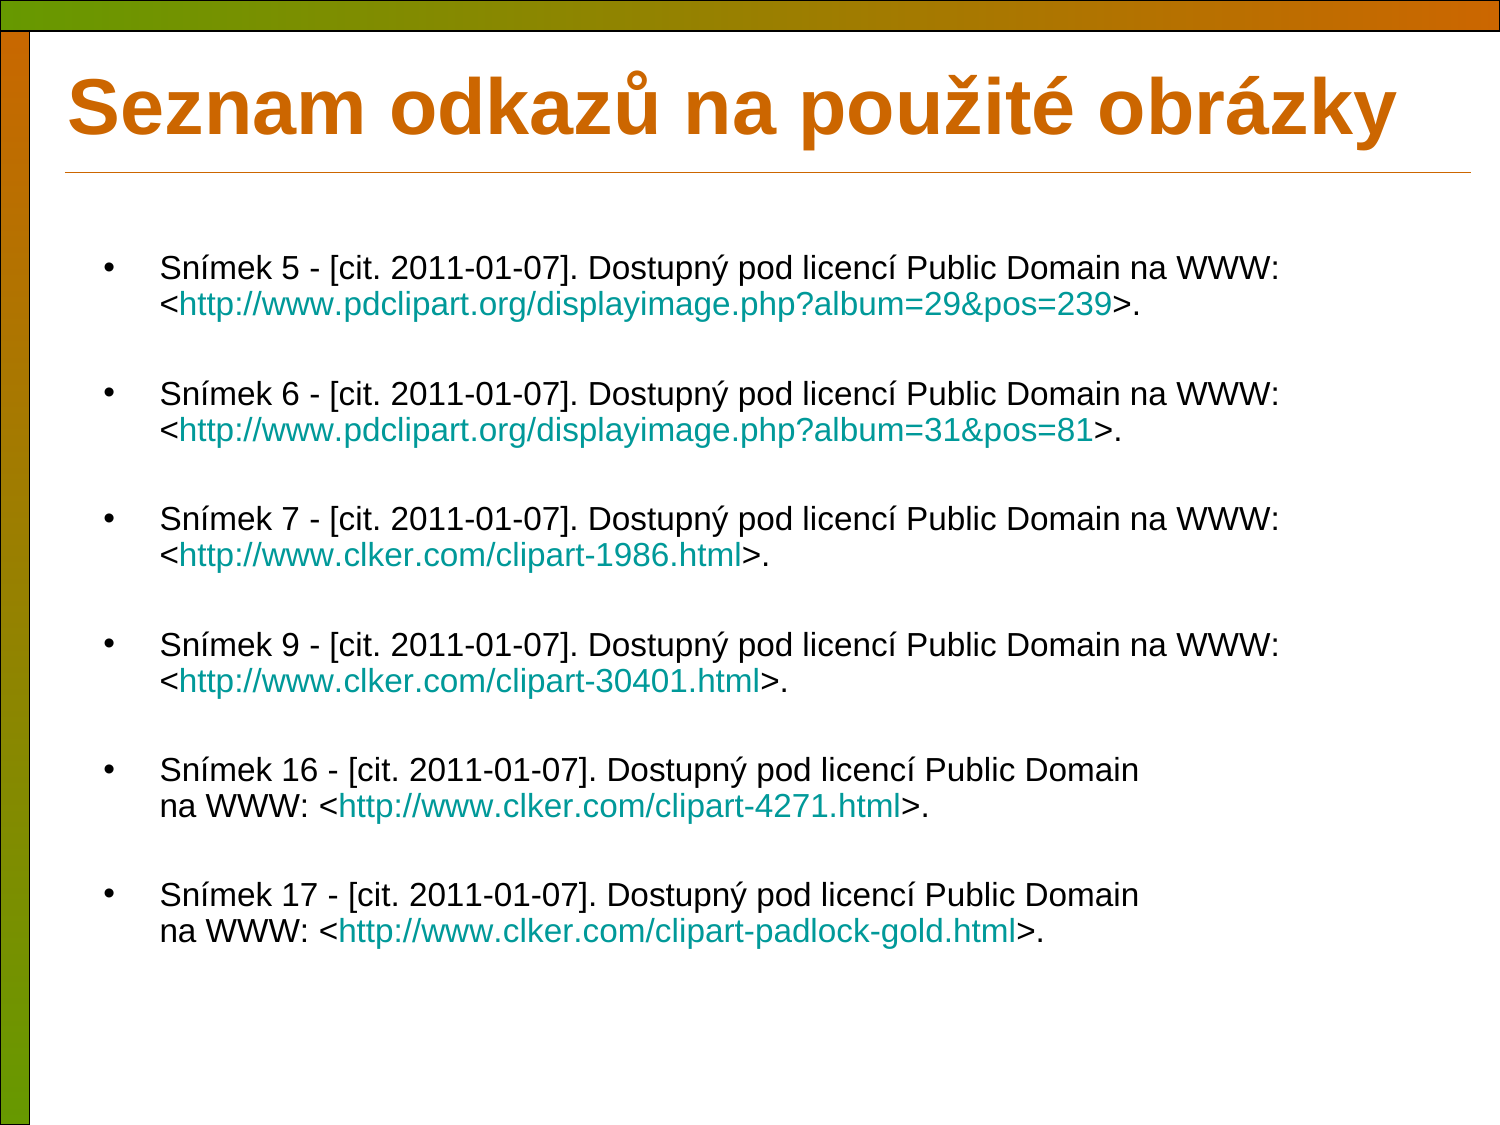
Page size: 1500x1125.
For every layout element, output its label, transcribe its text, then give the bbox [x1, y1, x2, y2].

text_box [0, 0, 1500, 1125]
list Snímek 5 - [cit. 2011-01-07]. Dostupný pod licencí Public Domain na WWW: <http://www.pdclipart.org/displayimage.php?album=29&pos=239>. Snímek 6 - [cit. 2011-01-07]. Dostupný pod licencí Public Domain na WWW: <http://www.pdclipart.org/displayimage.php?album=31&pos=81>. Snímek 7 - [cit. 2011-01-07]. Dostupný pod licencí Public Domain na WWW: <http://www.clker.com/clipart-1986.html>. Snímek 9 - [cit. 2011-01-07]. Dostupný pod licencí Public Domain na WWW: <http://www.clker.com/clipart-30401.html>. Snímek 16 - [cit. 2011-01-07]. Dostupný pod licencí Public Domain na WWW: <http://www.clker.com/clipart-4271.html>. Snímek 17 - [cit. 2011-01-07]. Dostupný pod licencí Public Domain na WWW: <http://www.clker.com/clipart-padlock-gold.html>. [88, 243, 1300, 1125]
title Seznam odkazů na použité obrázky [41, 45, 1425, 161]
